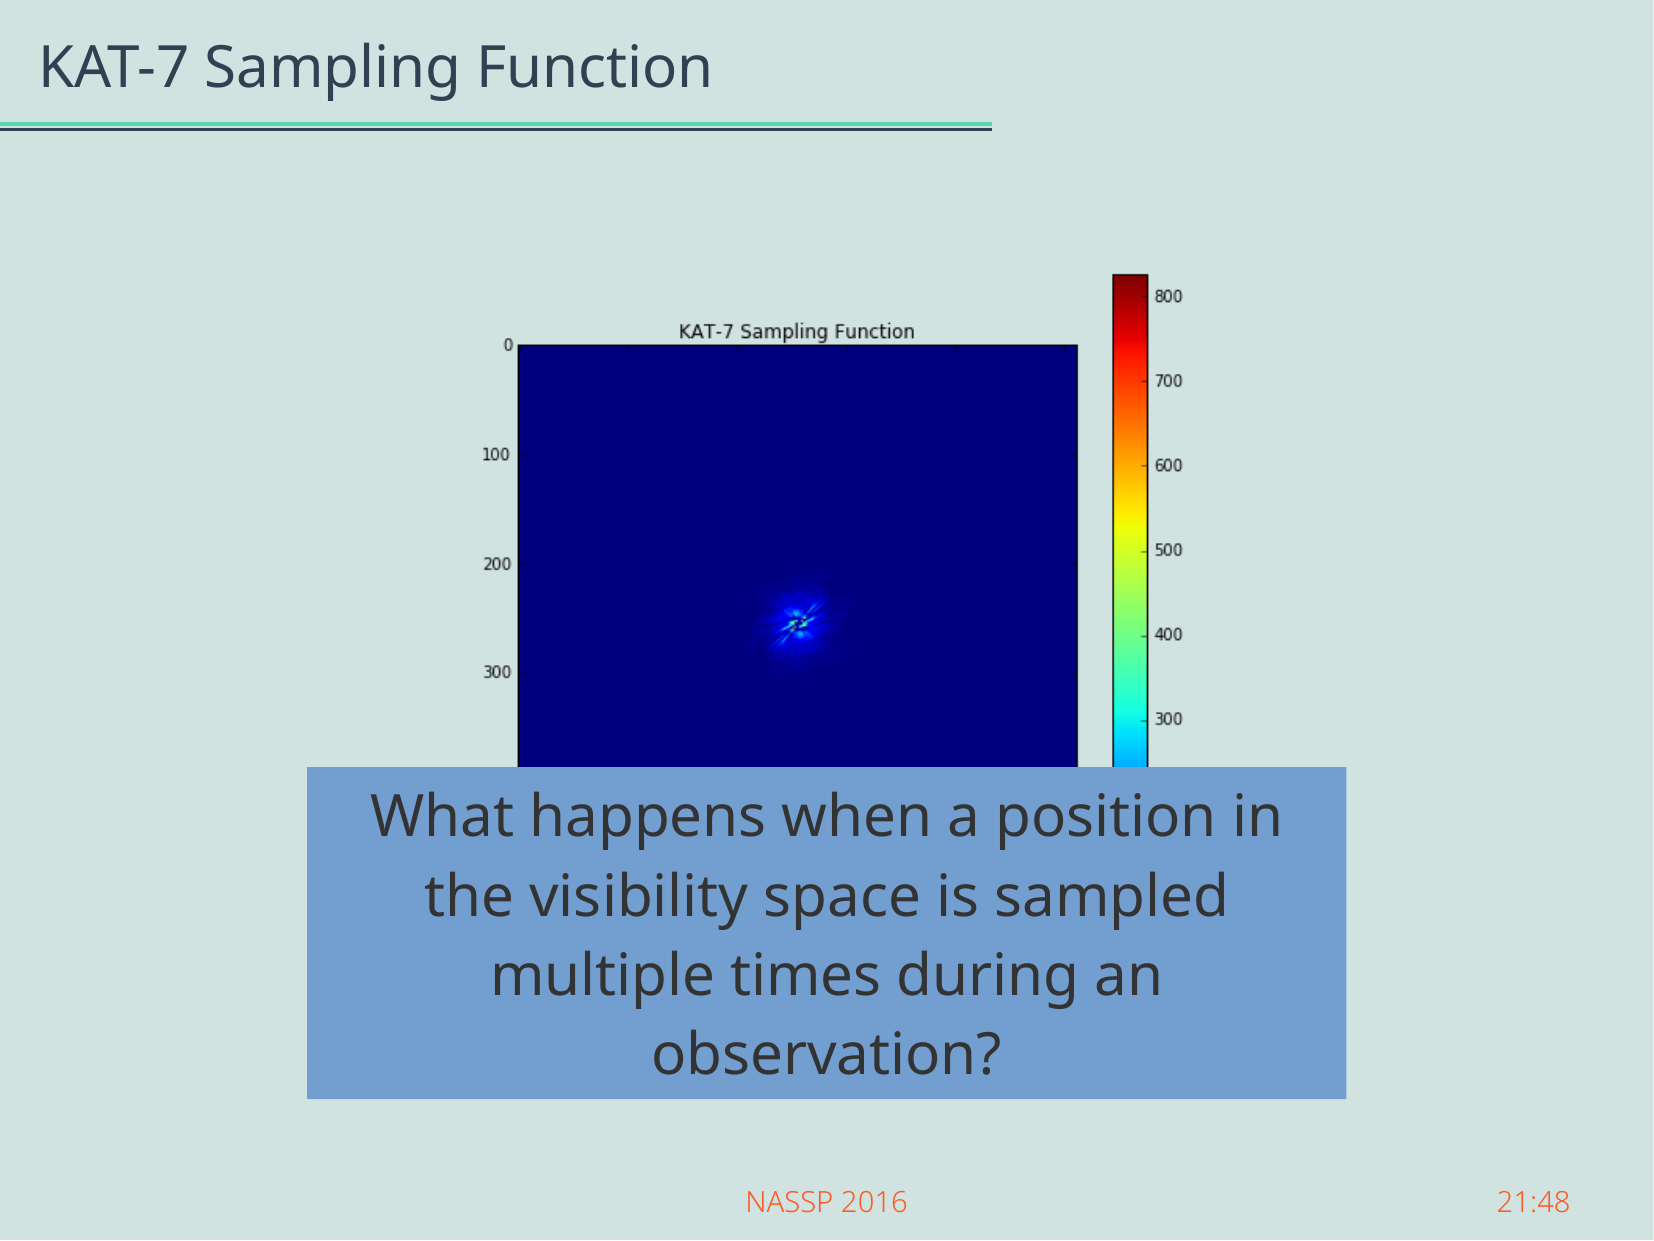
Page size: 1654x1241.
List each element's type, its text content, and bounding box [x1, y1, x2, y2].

text_box What happens when a position in the visibility space is sampled multiple times during an observation? [307, 767, 1347, 993]
text_box KAT-7 Sampling Function [23, 17, 1063, 103]
picture [471, 265, 1194, 767]
